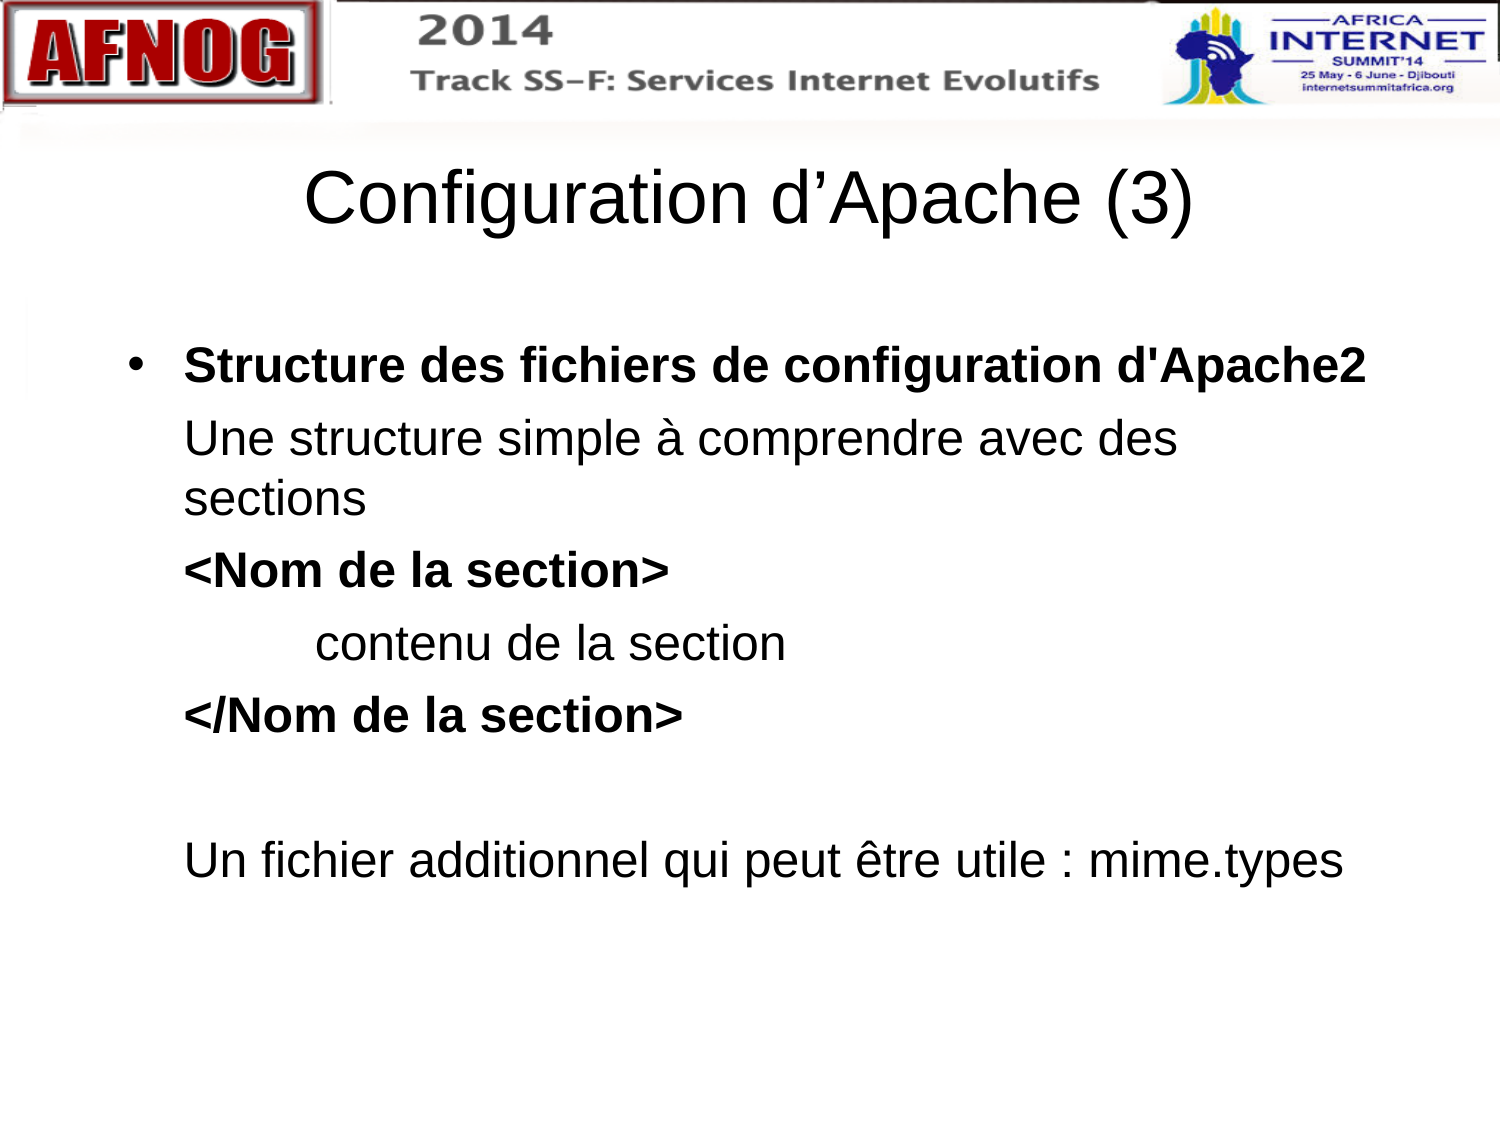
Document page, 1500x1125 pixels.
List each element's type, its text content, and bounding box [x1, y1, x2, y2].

picture [0, 0, 1500, 1125]
title Configuration d’Apache (3) [112, 99, 1388, 288]
list Structure des fichiers de configuration d'Apache2 Une structure simple à comprendre avec des sections <Nom de la section> contenu de la section </Nom de la section> Un fichier additionnel qui peut être utile : mime.types [112, 324, 1388, 1000]
